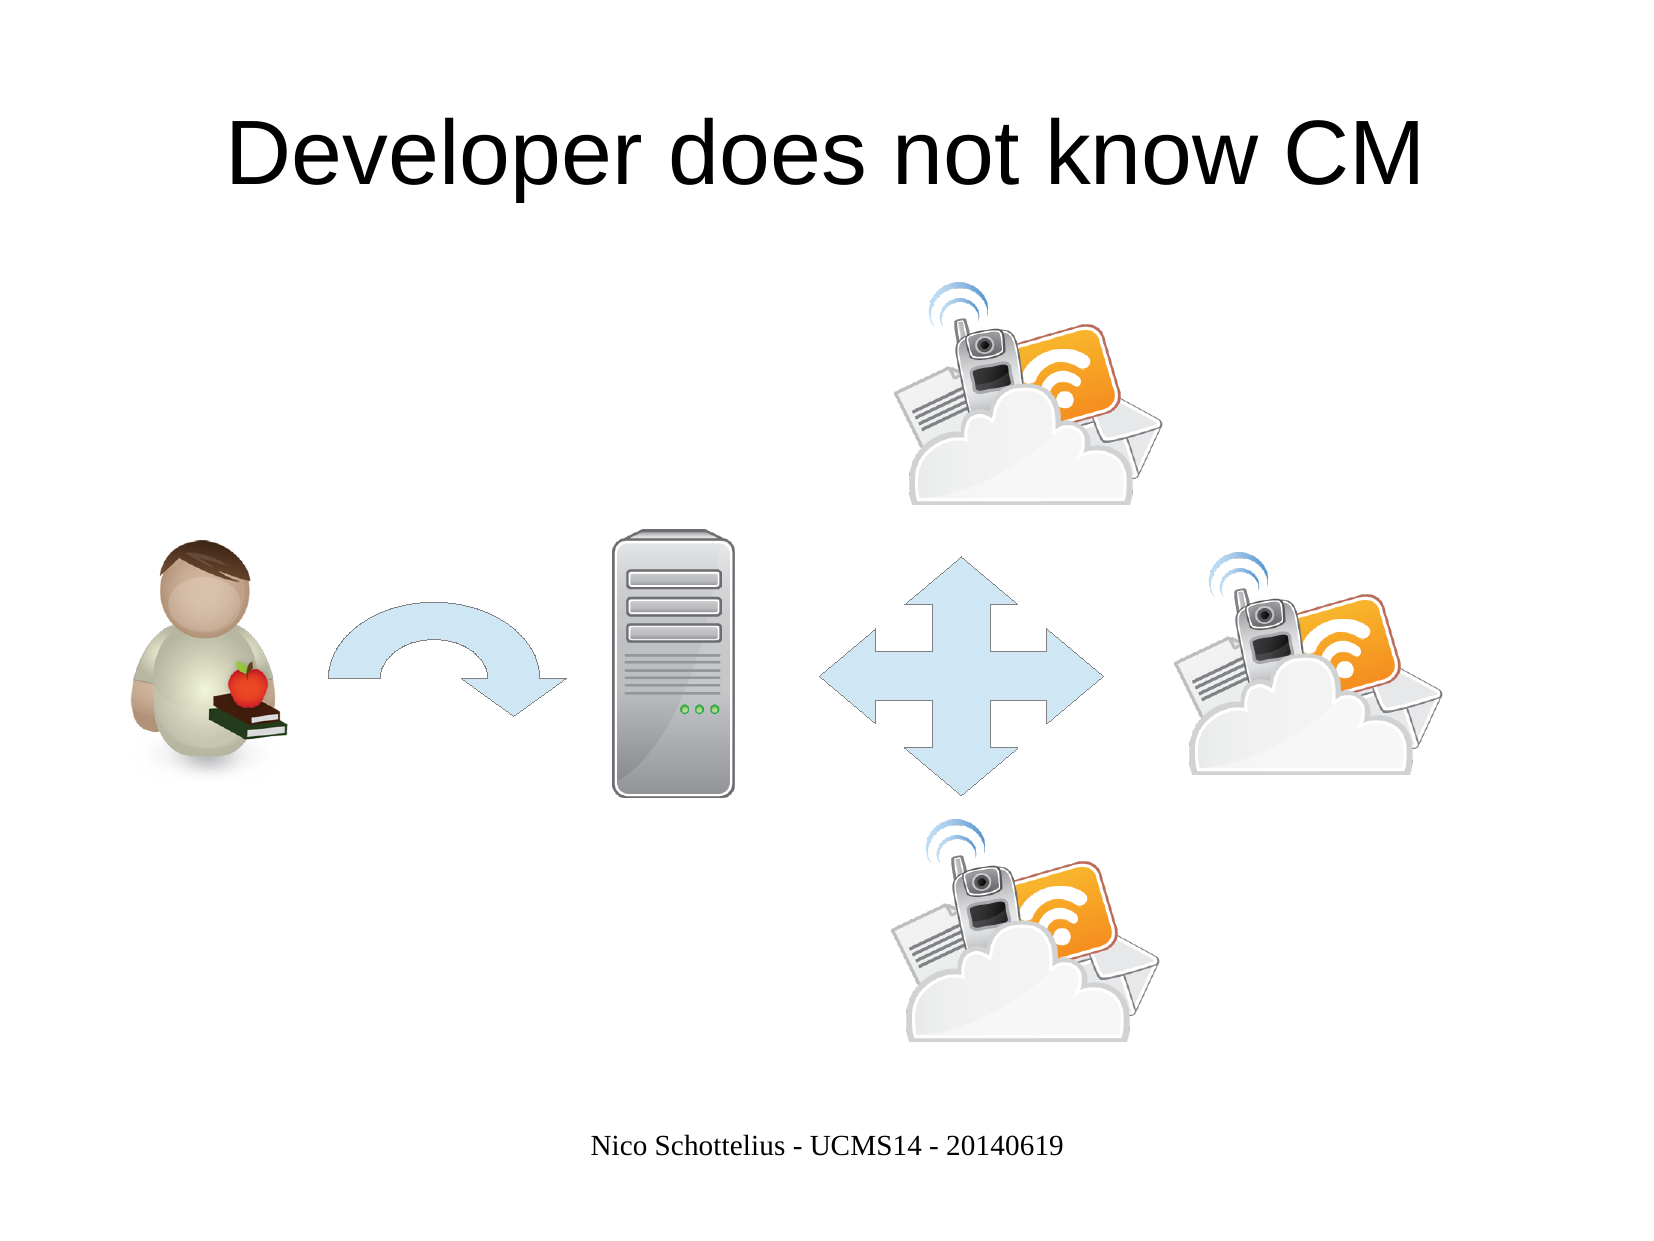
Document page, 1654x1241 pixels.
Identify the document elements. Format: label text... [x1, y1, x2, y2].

text_box [819, 556, 1104, 796]
picture [891, 819, 1166, 1042]
picture [1174, 552, 1449, 775]
picture [894, 282, 1169, 505]
picture [612, 529, 735, 798]
text_box [328, 602, 567, 717]
title Developer does not know CM [82, 49, 1571, 257]
picture [115, 518, 306, 782]
